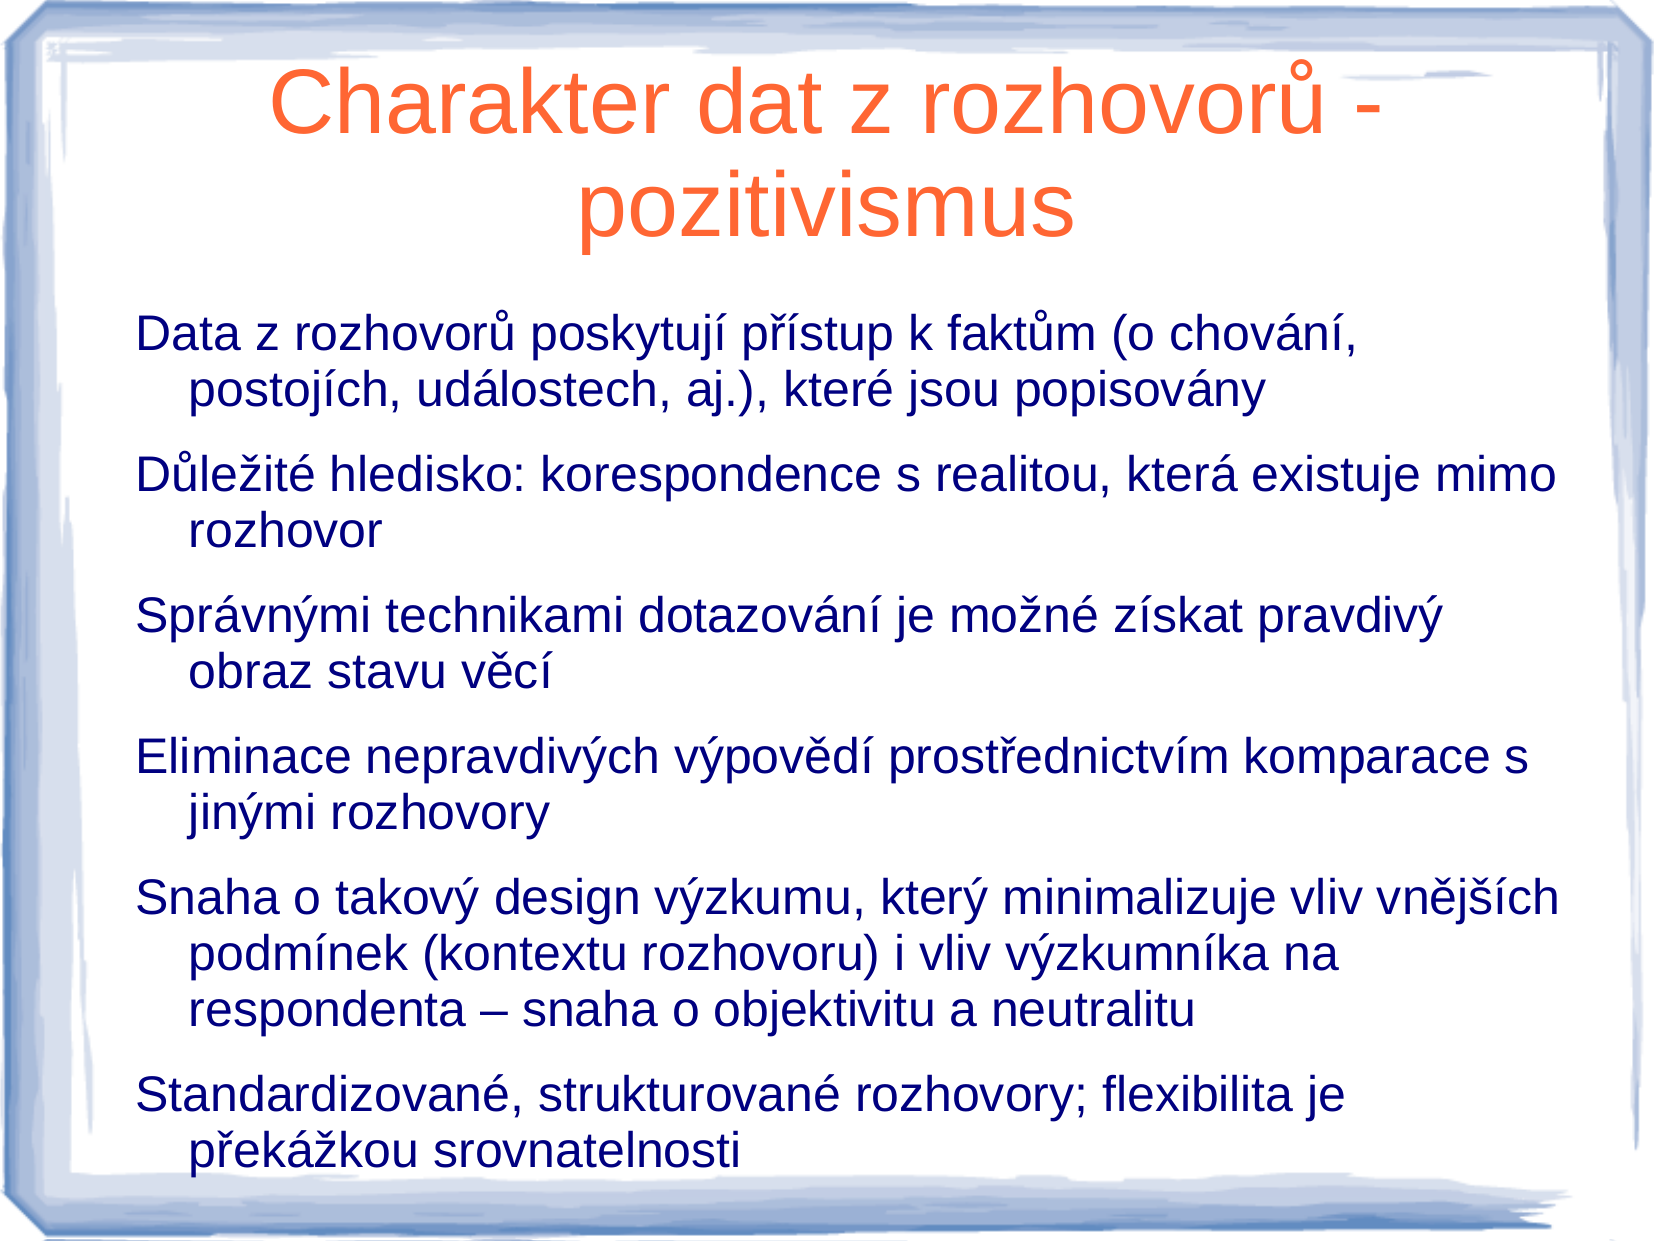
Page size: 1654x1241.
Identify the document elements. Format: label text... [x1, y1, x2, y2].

title Charakter dat z rozhovorů - pozitivismus [82, 50, 1571, 256]
list Data z rozhovorů poskytují přístup k faktům (o chování, postojích, událostech, aj.), které jsou popisovány Důležité hledisko: korespondence s realitou, která existuje mimo rozhovor Správnými technikami dotazování je možné získat pravdivý obraz stavu věcí Eliminace nepravdivých výpovědí prostřednictvím komparace s jinými rozhovory Snaha o takový design výzkumu, který minimalizuje vliv vnějších podmínek (kontextu rozhovoru) i vliv výzkumníka na respondenta – snaha o objektivitu a neutralitu Standardizované, strukturované rozhovory; flexibilita je překážkou srovnatelnosti [118, 305, 1571, 1241]
picture [0, 0, 1654, 1241]
